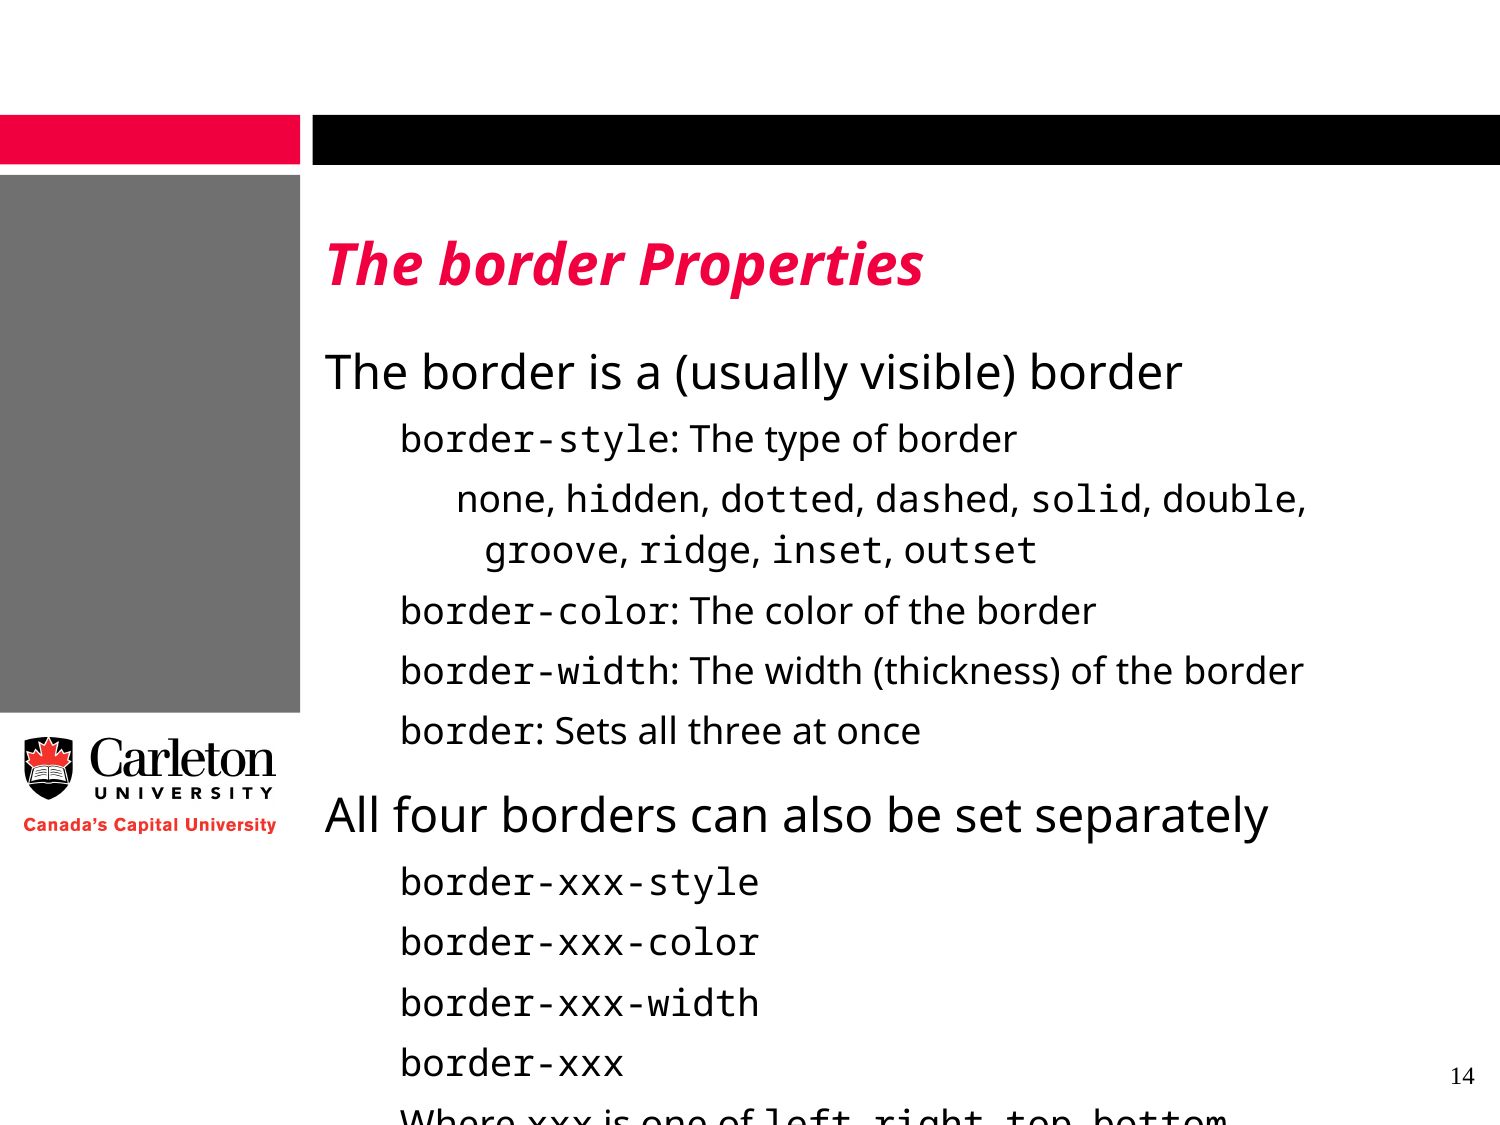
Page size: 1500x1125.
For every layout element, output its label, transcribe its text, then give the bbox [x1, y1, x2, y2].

picture [24, 737, 276, 834]
title The border Properties [324, 194, 1450, 324]
list The border is a (usually visible) border border-style: The type of border none, hidden, dotted, dashed, solid, double, groove, ridge, inset, outset border-color: The color of the border border-width: The width (thickness) of the border border: Sets all three at once All four borders can also be set separately border-xxx-style border-xxx-color border-xxx-width border-xxx Where xxx is one of left, right, top, bottom [324, 324, 1450, 1056]
